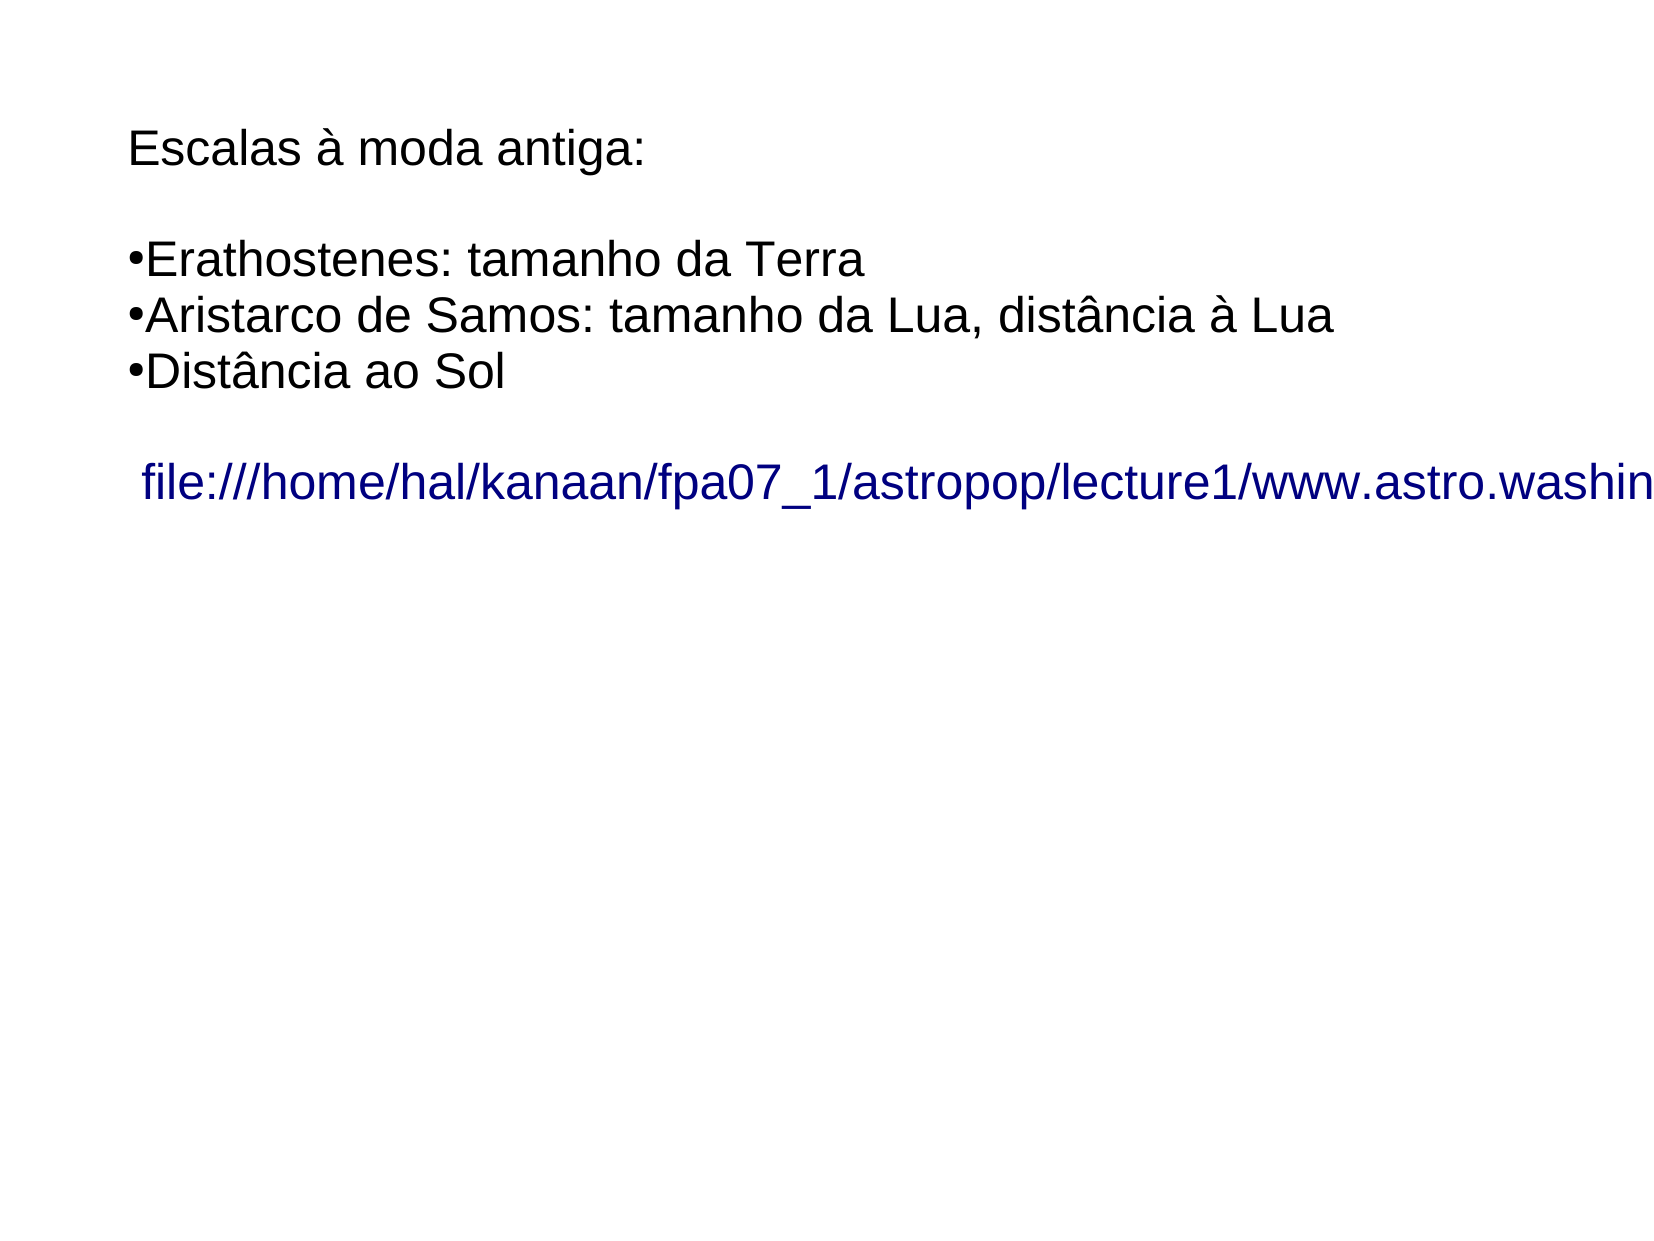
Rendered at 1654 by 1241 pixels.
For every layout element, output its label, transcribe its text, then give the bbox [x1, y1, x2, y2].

text_box Escalas à moda antiga: Erathostenes: tamanho da Terra Aristarco de Samos: tamanho da Lua, distância à Lua Distância ao Sol file:///home/hal/kanaan/fpa07_1/astropop/lecture1/www.astro.washington.edu/labs/eratosthenes/index.html [112, 112, 1654, 574]
